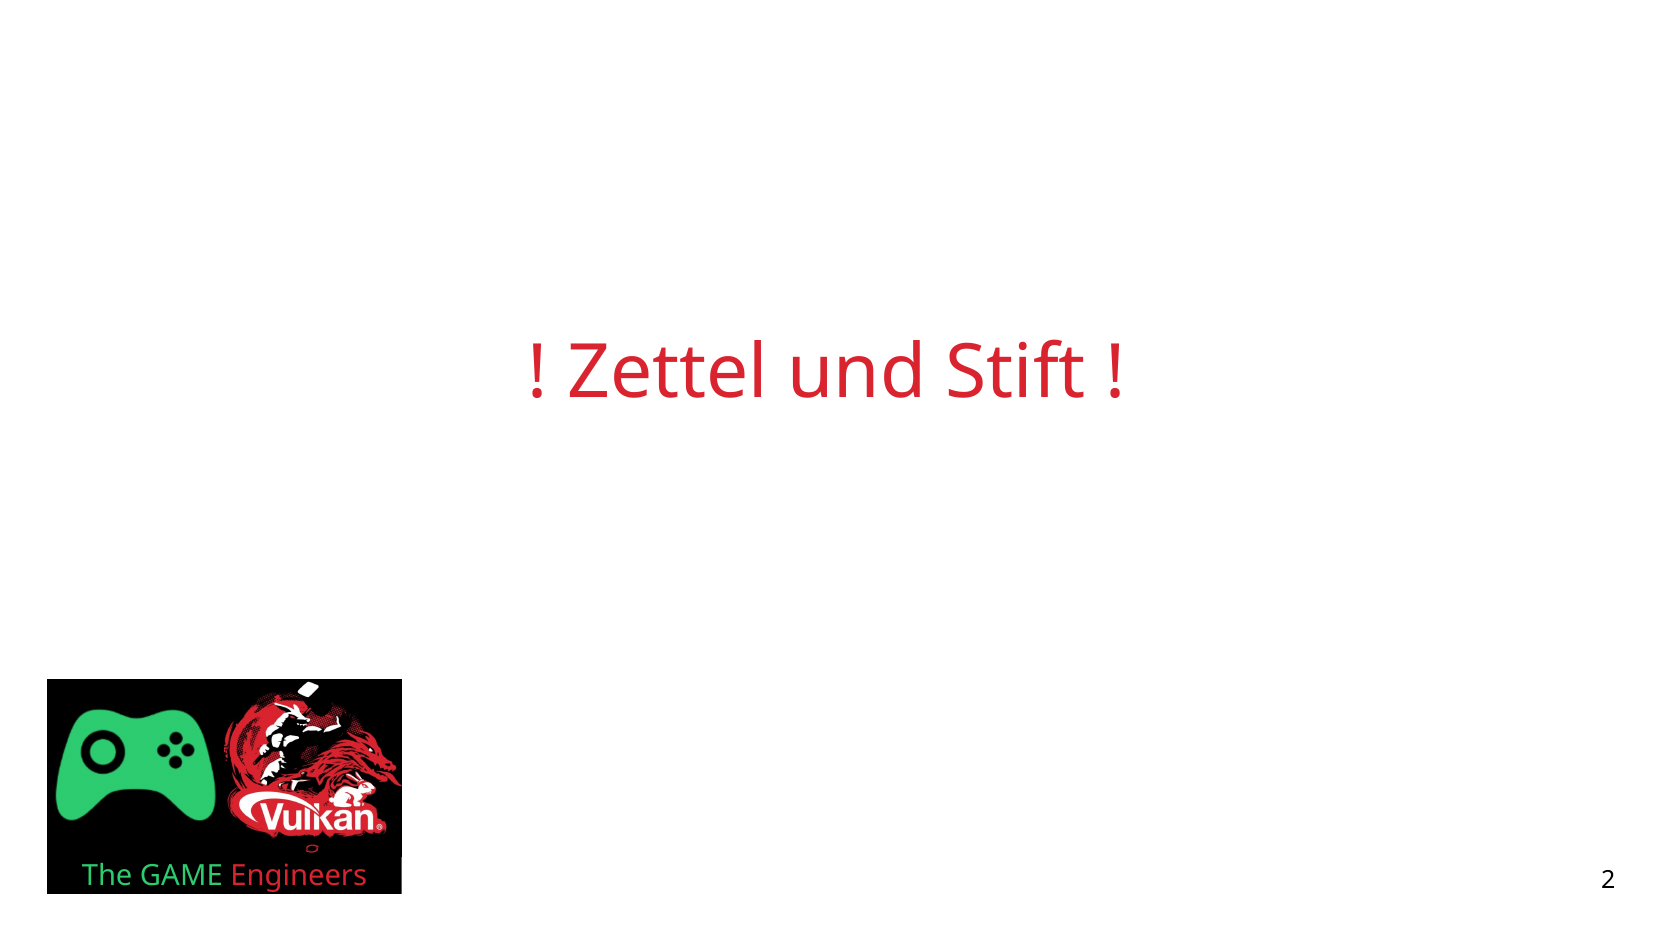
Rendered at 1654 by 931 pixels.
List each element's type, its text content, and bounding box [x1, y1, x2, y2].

title ! Zettel und Stift ! [82, 324, 1571, 413]
picture [47, 679, 402, 857]
